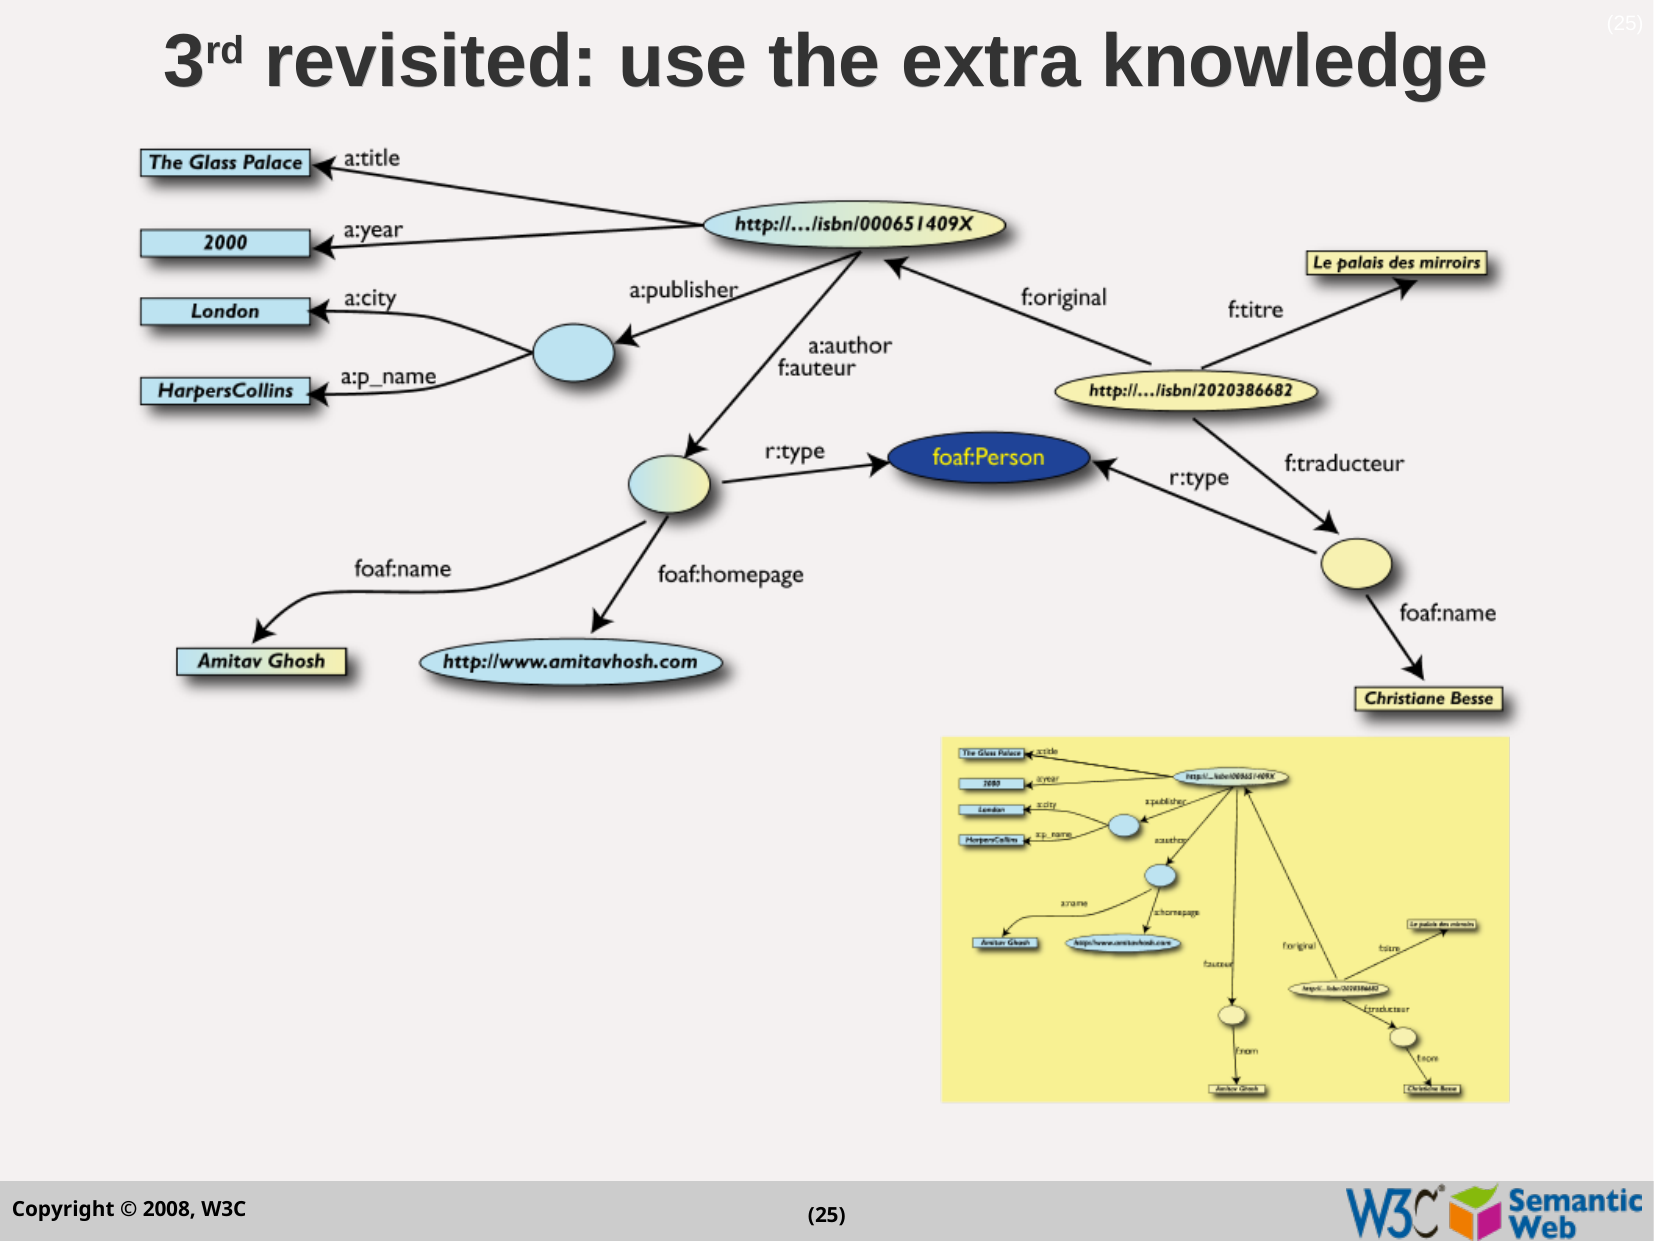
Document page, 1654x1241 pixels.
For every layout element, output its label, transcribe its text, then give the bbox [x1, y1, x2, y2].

picture [128, 138, 1535, 1108]
title 3rd revisited: use the extra knowledge [0, 0, 1654, 119]
picture [1346, 1181, 1642, 1241]
